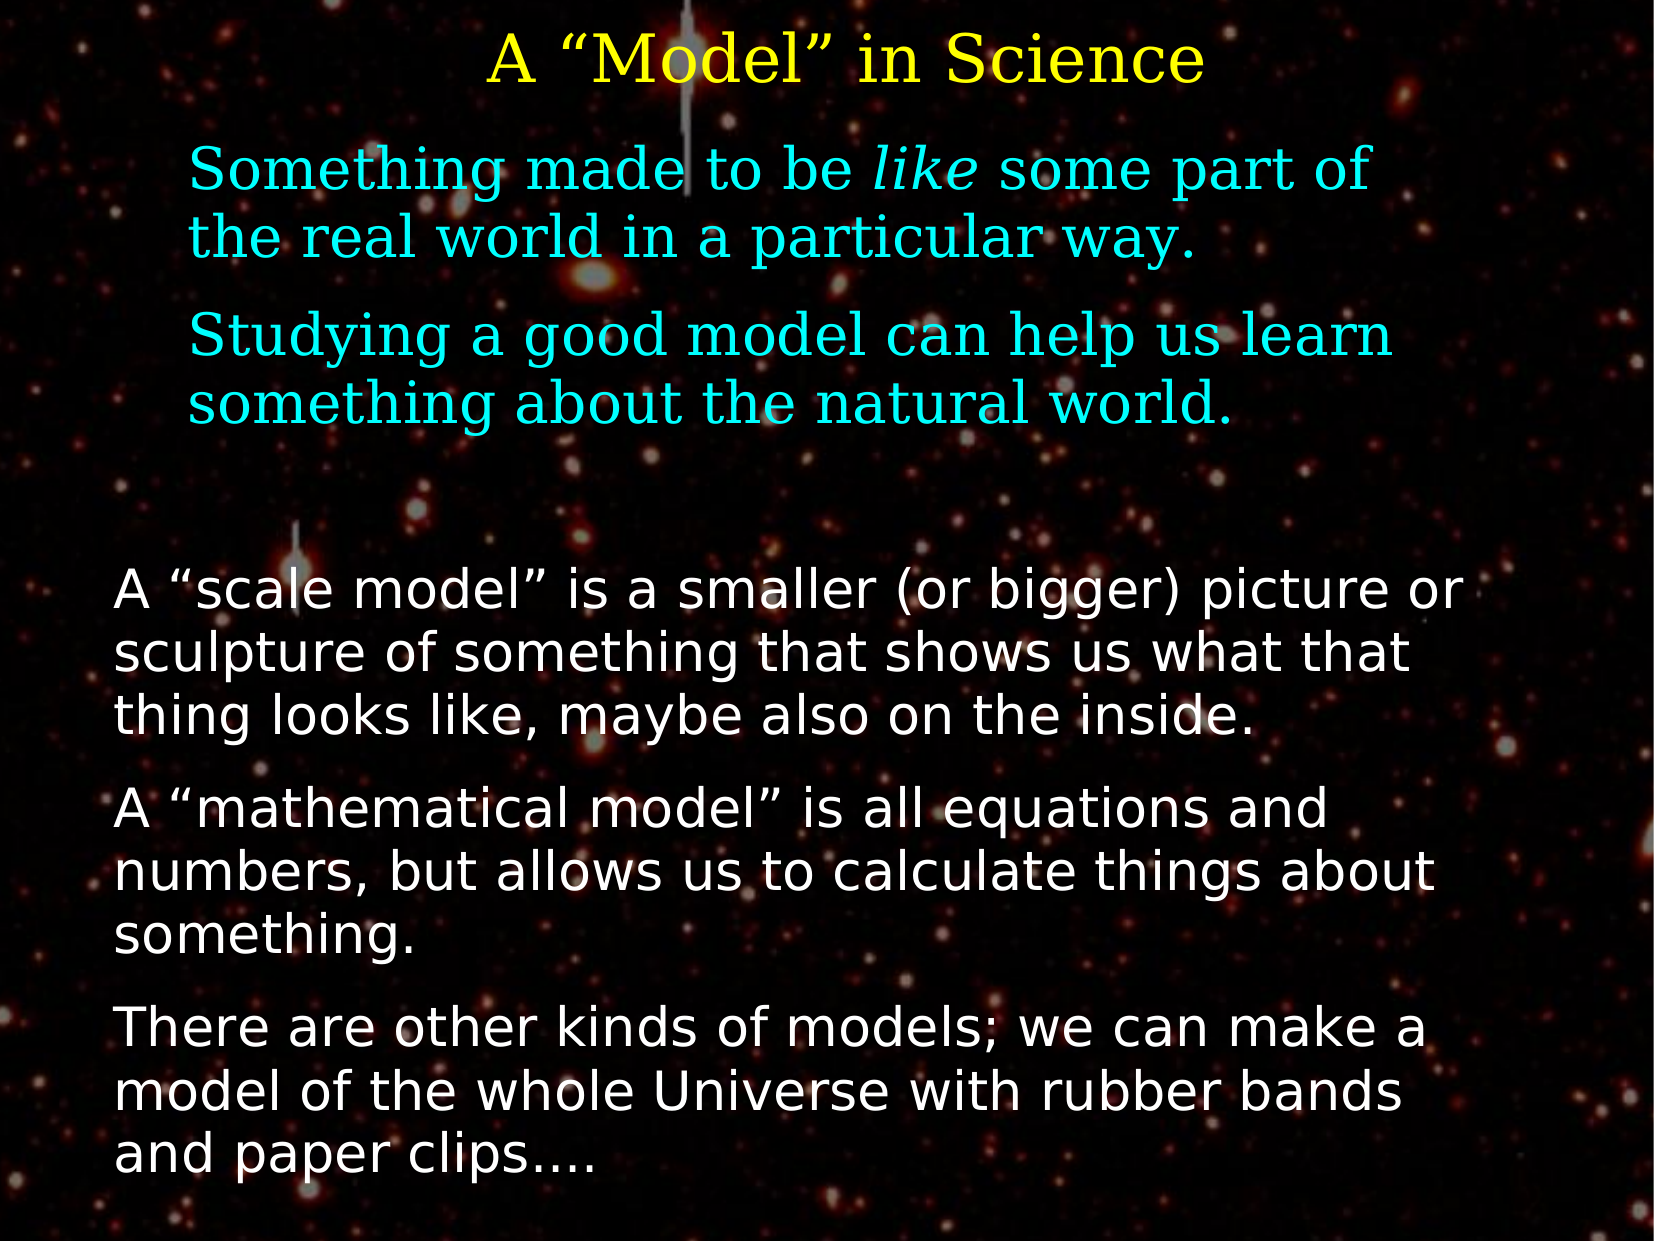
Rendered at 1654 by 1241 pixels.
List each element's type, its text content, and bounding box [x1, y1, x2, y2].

text_box A “Model” in Science [487, 20, 1197, 99]
text_box A “scale model” is a smaller (or bigger) picture or sculpture of something that shows us what that thing looks like, maybe also on the inside. A “mathematical model” is all equations and numbers, but allows us to calculate things about something. There are other kinds of models; we can make a model of the whole Universe with rubber bands and paper clips.... [113, 558, 1513, 1186]
text_box Something made to be like some part of the real world in a particular way. Studying a good model can help us learn something about the natural world. [187, 136, 1426, 438]
picture [0, 0, 1654, 1241]
